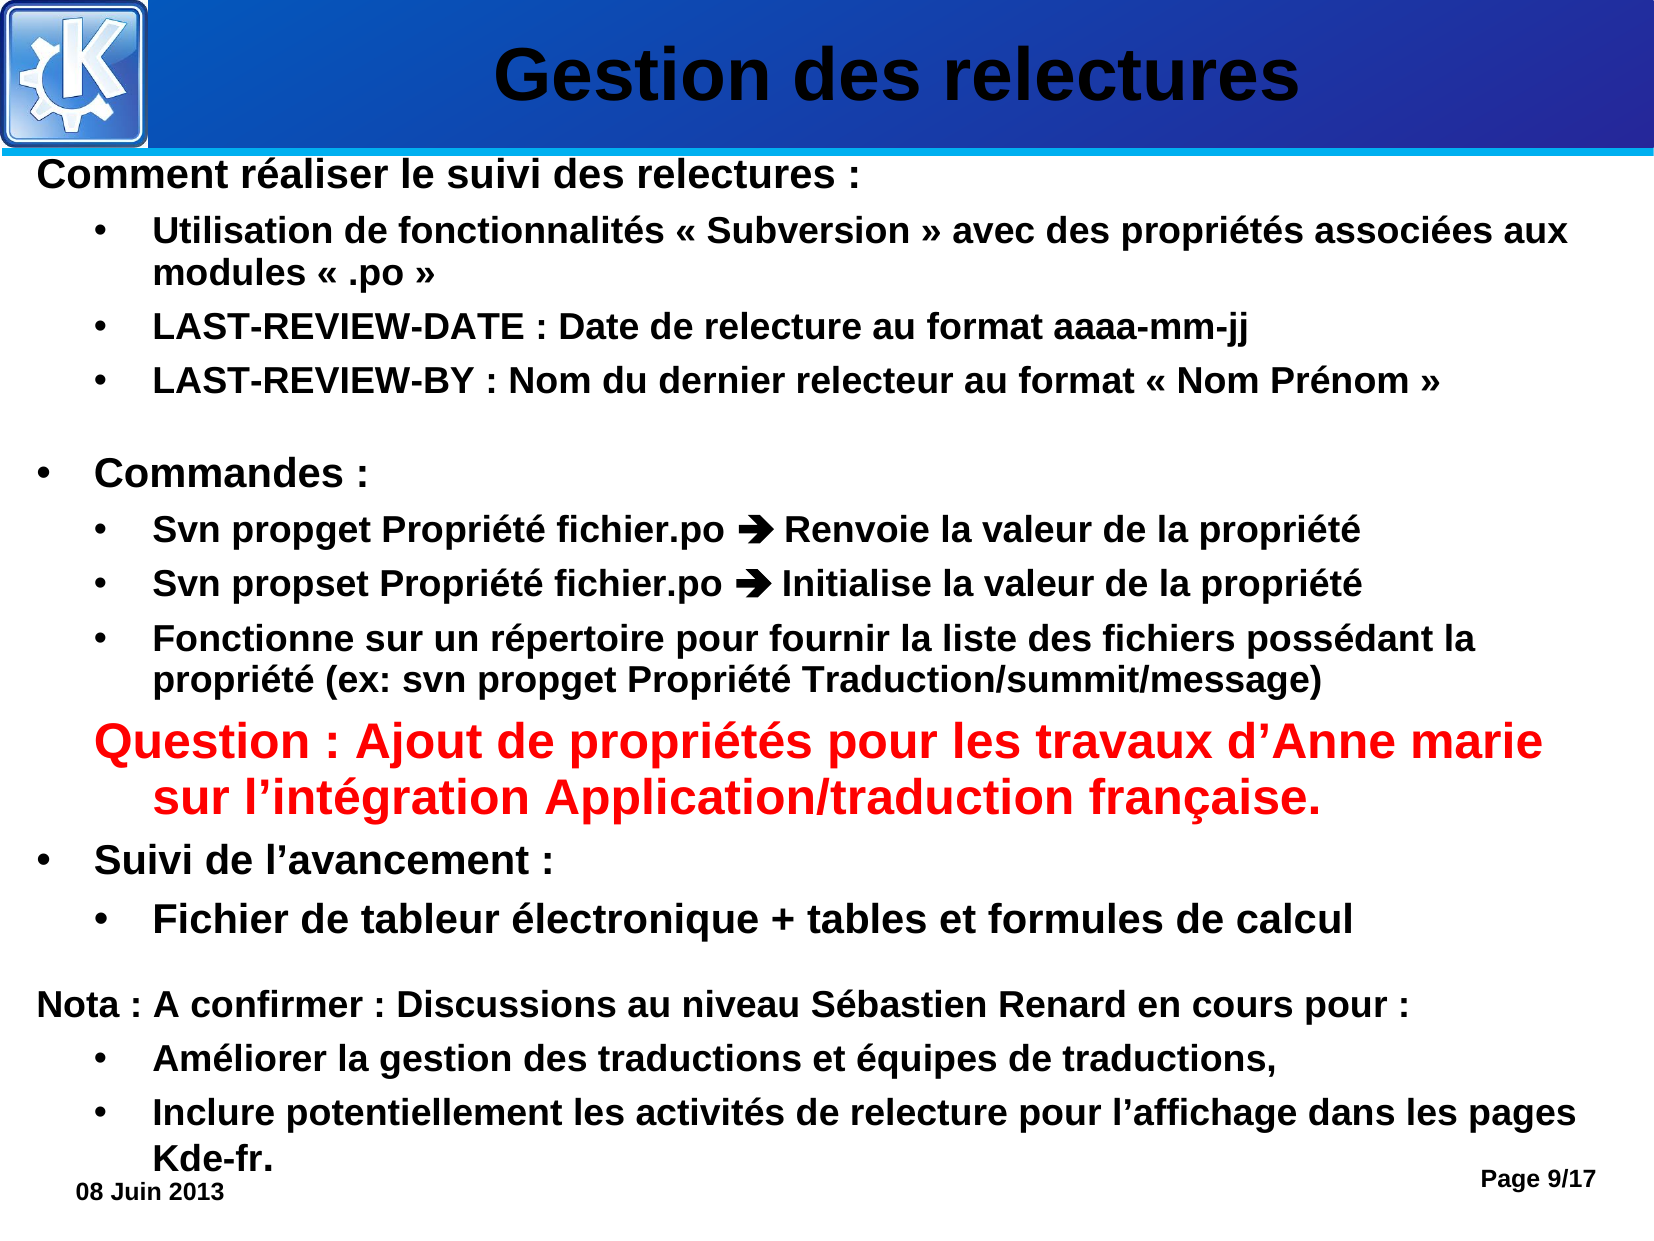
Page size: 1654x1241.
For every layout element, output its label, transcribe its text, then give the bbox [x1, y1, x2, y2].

text_box Gestion des relectures [141, 0, 1654, 148]
text_box Comment réaliser le suivi des relectures : Utilisation de fonctionnalités « Subversion » avec des propriétés associées aux modules « .po » LAST-REVIEW-DATE : Date de relecture au format aaaa-mm-jj LAST-REVIEW-BY : Nom du dernier relecteur au format « Nom Prénom » Commandes : Svn propget Propriété fichier.po  Renvoie la valeur de la propriété Svn propset Propriété fichier.po  Initialise la valeur de la propriété Fonctionne sur un répertoire pour fournir la liste des fichiers possédant la propriété (ex: svn propget Propriété Traduction/summit/message) Question : Ajout de propriétés pour les travaux d’Anne marie sur l’intégration Application/traduction française. Suivi de l’avancement : Fichier de tableur électronique + tables et formules de calcul Nota : A confirmer : Discussions au niveau Sébastien Renard en cours pour : Améliorer la gestion des traductions et équipes de traductions, Inclure potentiellement les activités de relecture pour l’affichage dans les pages Kde-fr. [35, 147, 1619, 1199]
picture [0, 0, 141, 148]
